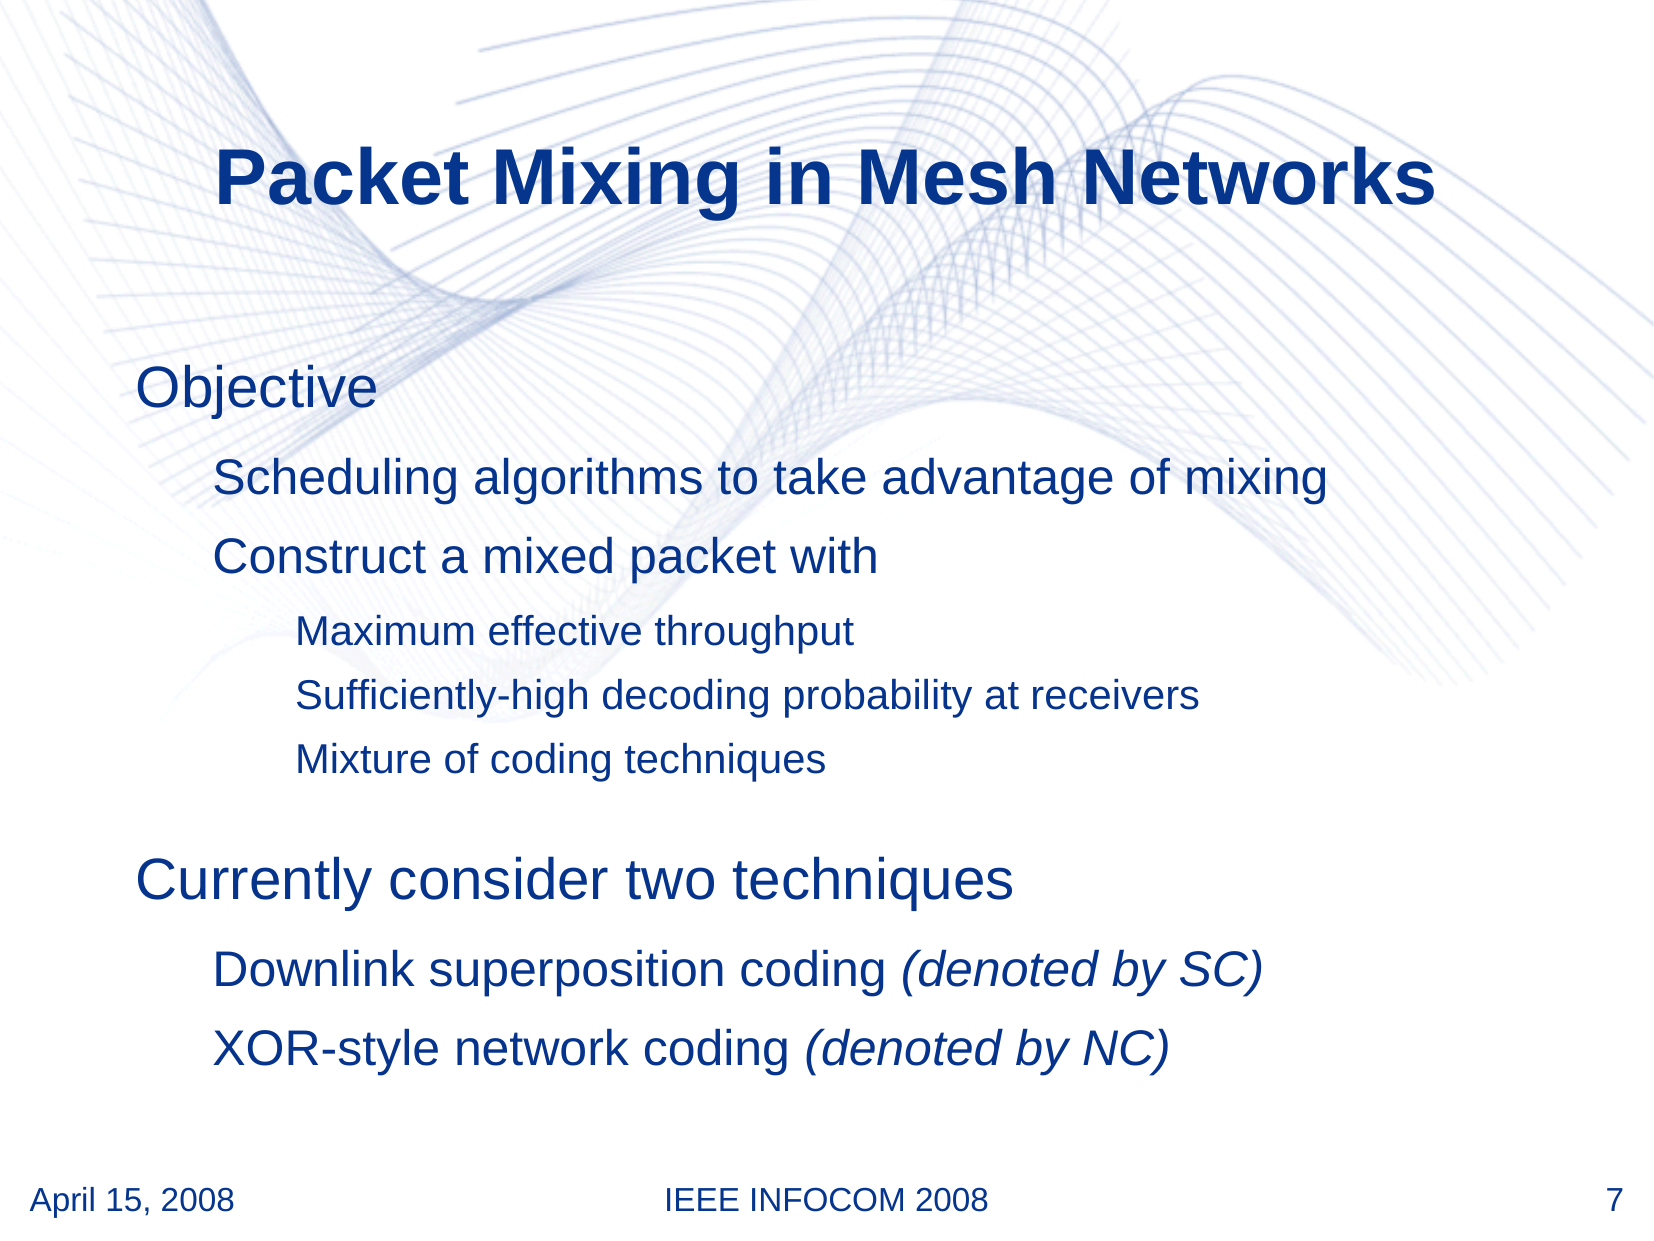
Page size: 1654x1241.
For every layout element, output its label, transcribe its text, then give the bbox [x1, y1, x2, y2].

picture [0, 0, 1654, 1241]
list Objective Scheduling algorithms to take advantage of mixing Construct a mixed packet with Maximum effective throughput Sufficiently-high decoding probability at receivers Mixture of coding techniques Currently consider two techniques Downlink superposition coding (denoted by SC) XOR-style network coding (denoted by NC) [118, 354, 1536, 1108]
title Packet Mixing in Mesh Networks [118, 66, 1536, 288]
